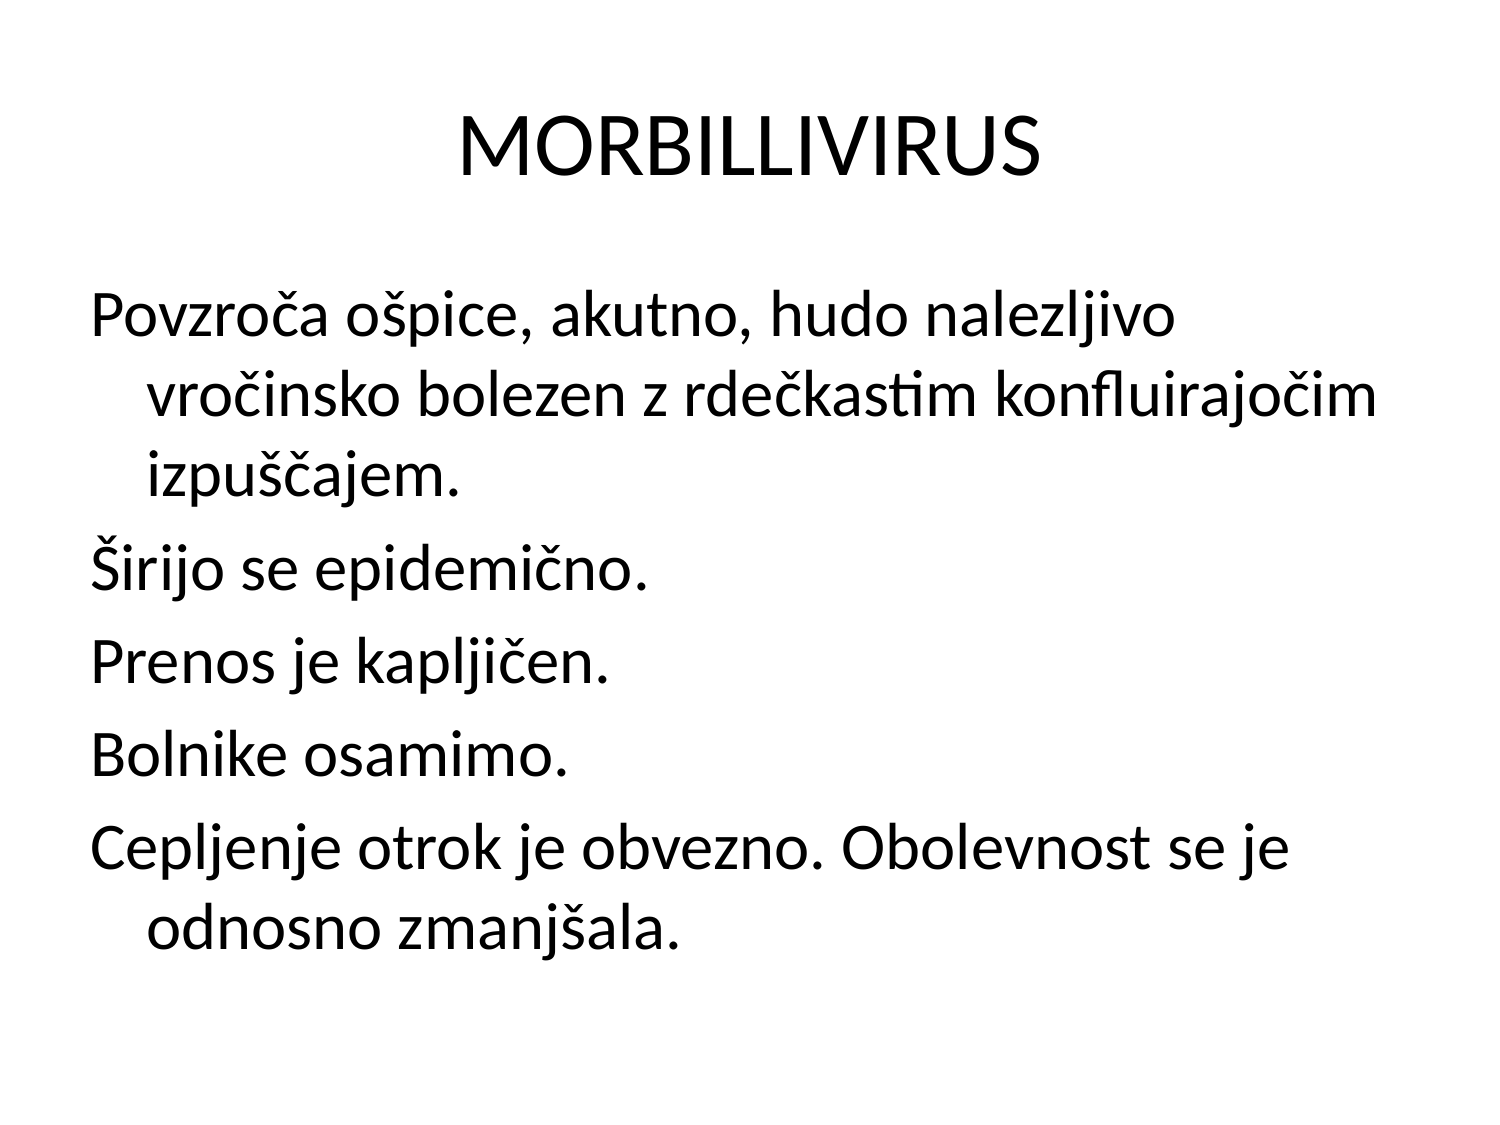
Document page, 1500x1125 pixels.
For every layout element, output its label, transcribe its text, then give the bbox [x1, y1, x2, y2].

list Povzroča ošpice, akutno, hudo nalezljivo vročinsko bolezen z rdečkastim konfluirajočim izpuščajem. Širijo se epidemično. Prenos je kapljičen. Bolnike osamimo. Cepljenje otrok je obvezno. Obolevnost se je odnosno zmanjšala. [75, 262, 1425, 1005]
title MORBILLIVIRUS [75, 45, 1425, 233]
